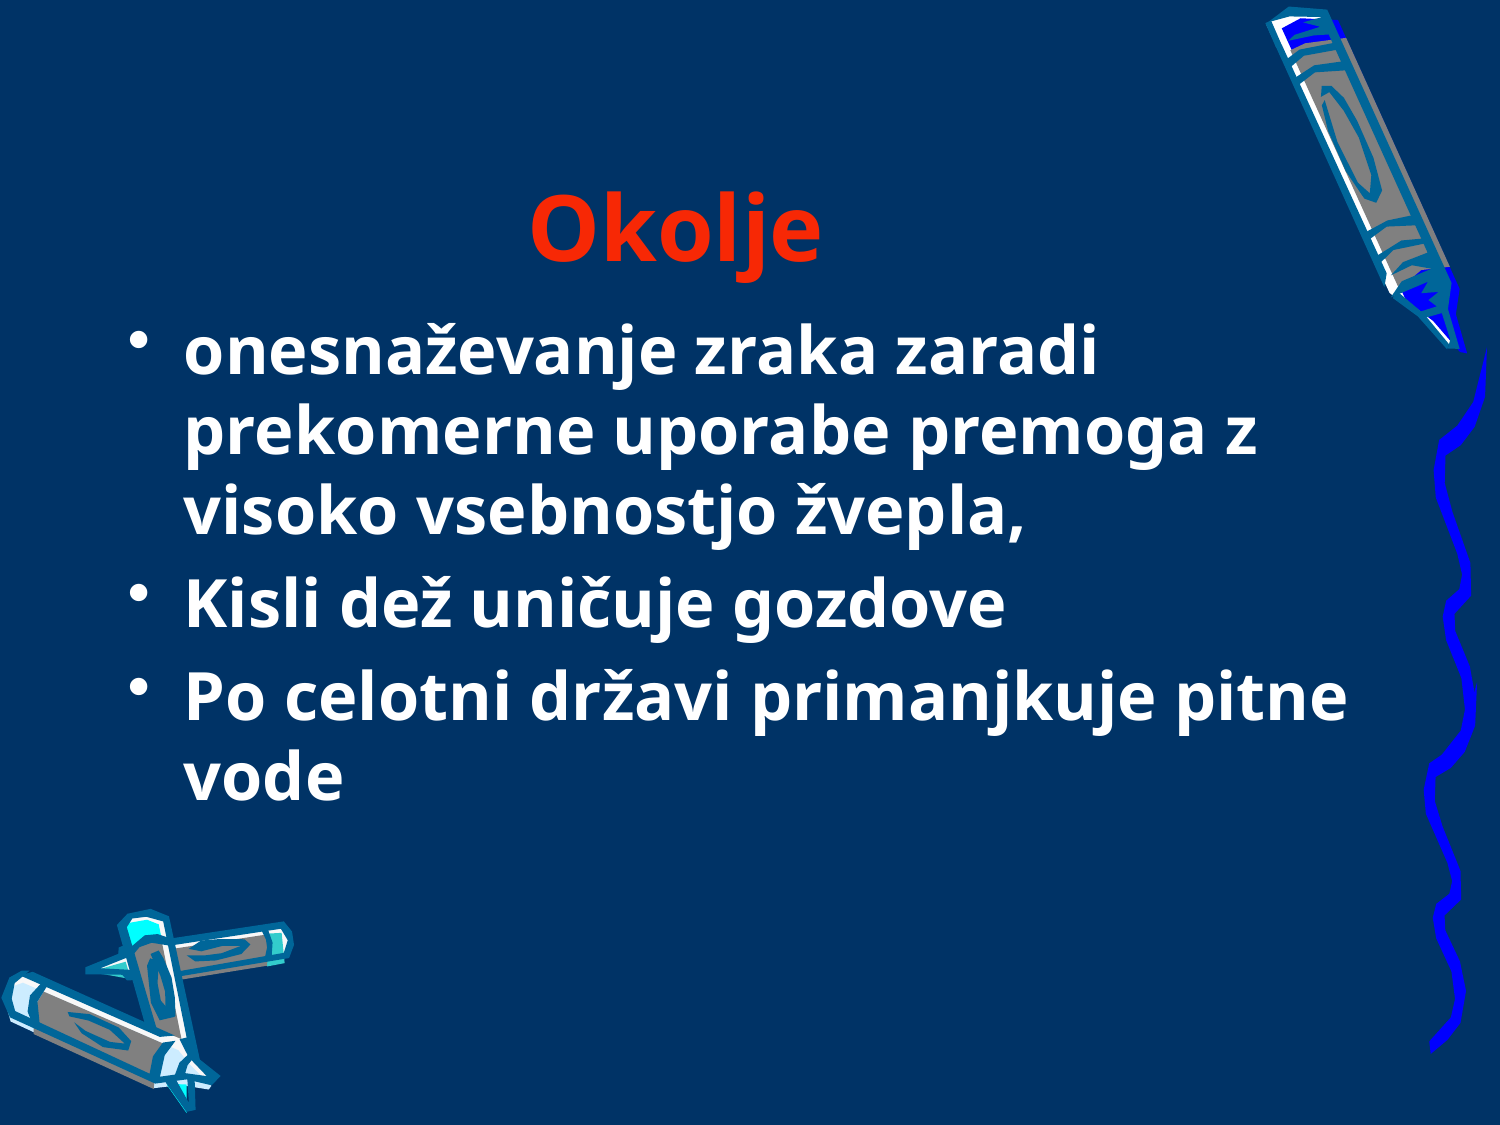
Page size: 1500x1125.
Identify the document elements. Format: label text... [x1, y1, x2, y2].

list onesnaževanje zraka zaradi prekomerne uporabe premoga z visoko vsebnostjo žvepla, Kisli dež uničuje gozdove Po celotni državi primanjkuje pitne vode [112, 299, 1375, 900]
title Okolje [112, 24, 1240, 288]
